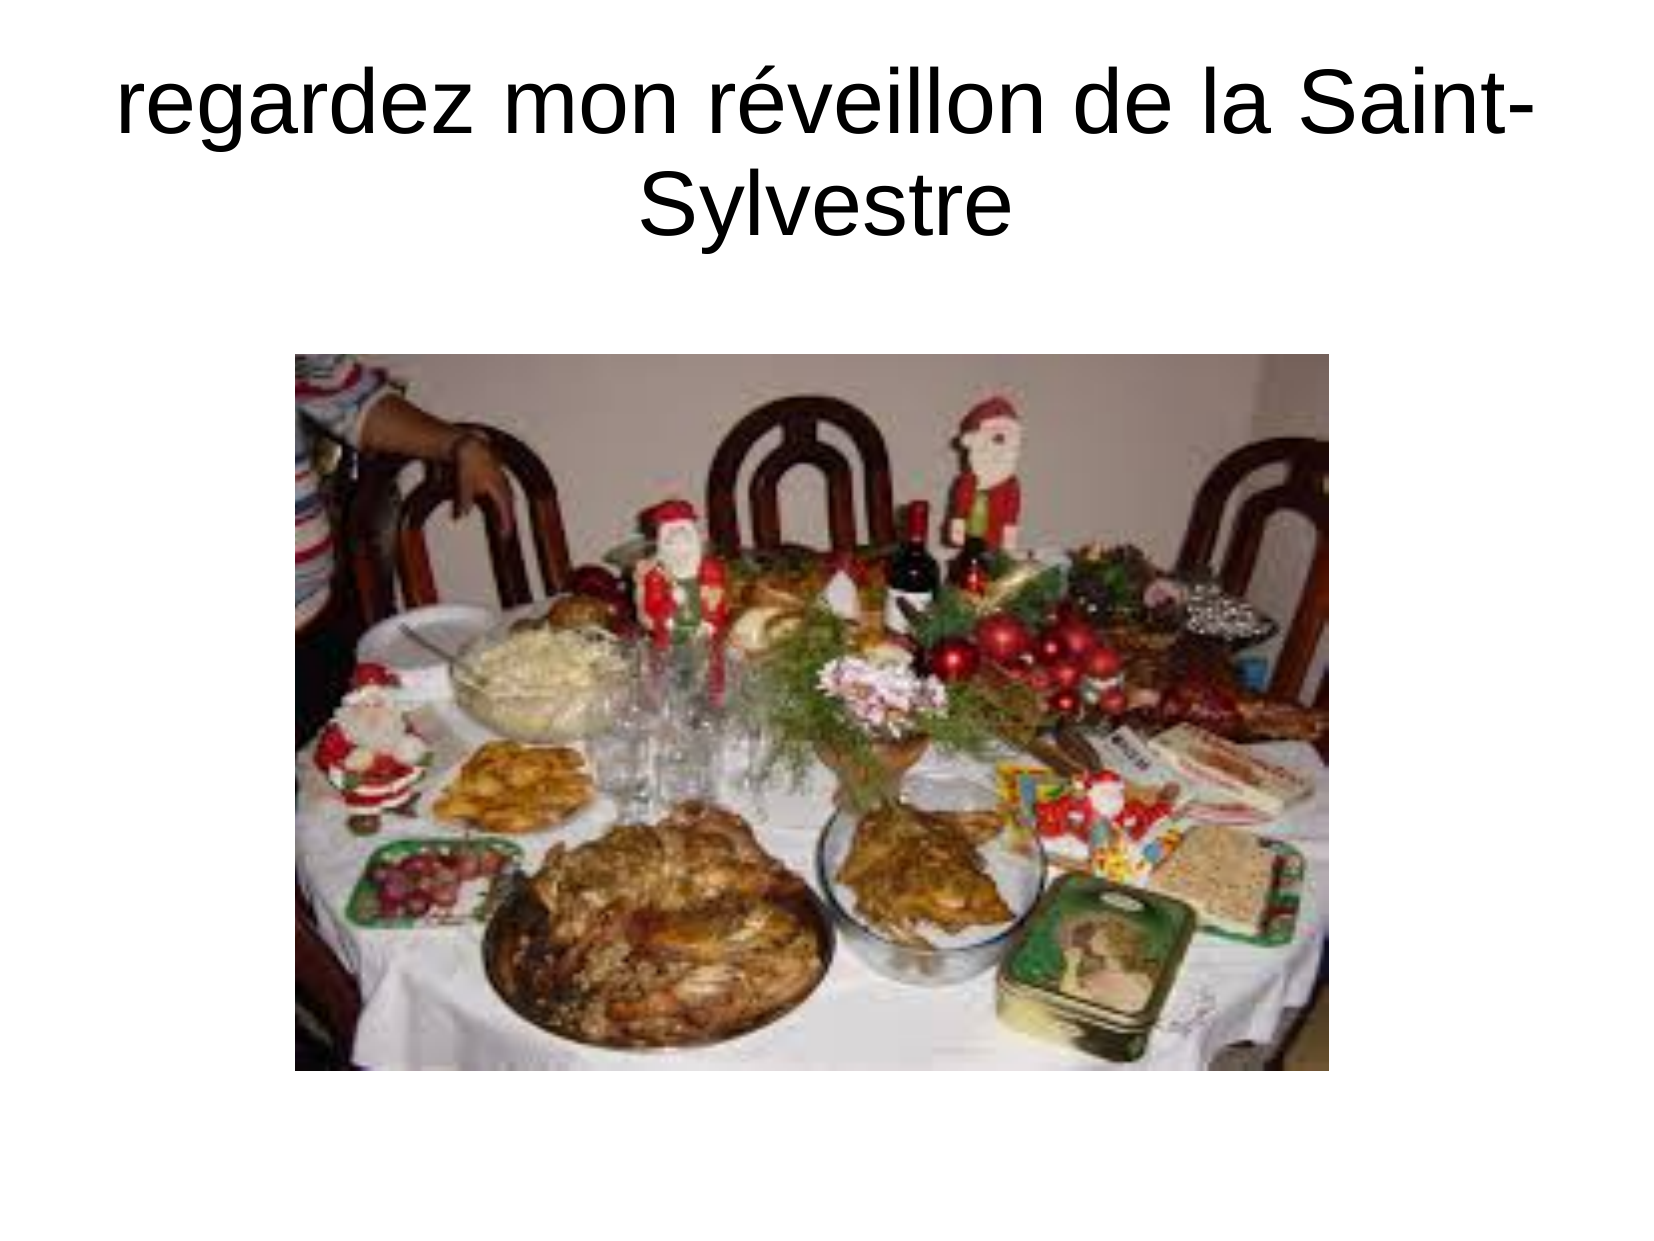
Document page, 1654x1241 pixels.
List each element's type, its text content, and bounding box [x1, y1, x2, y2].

title regardez mon réveillon de la Saint-Sylvestre [82, 49, 1571, 257]
picture [295, 354, 1329, 1071]
